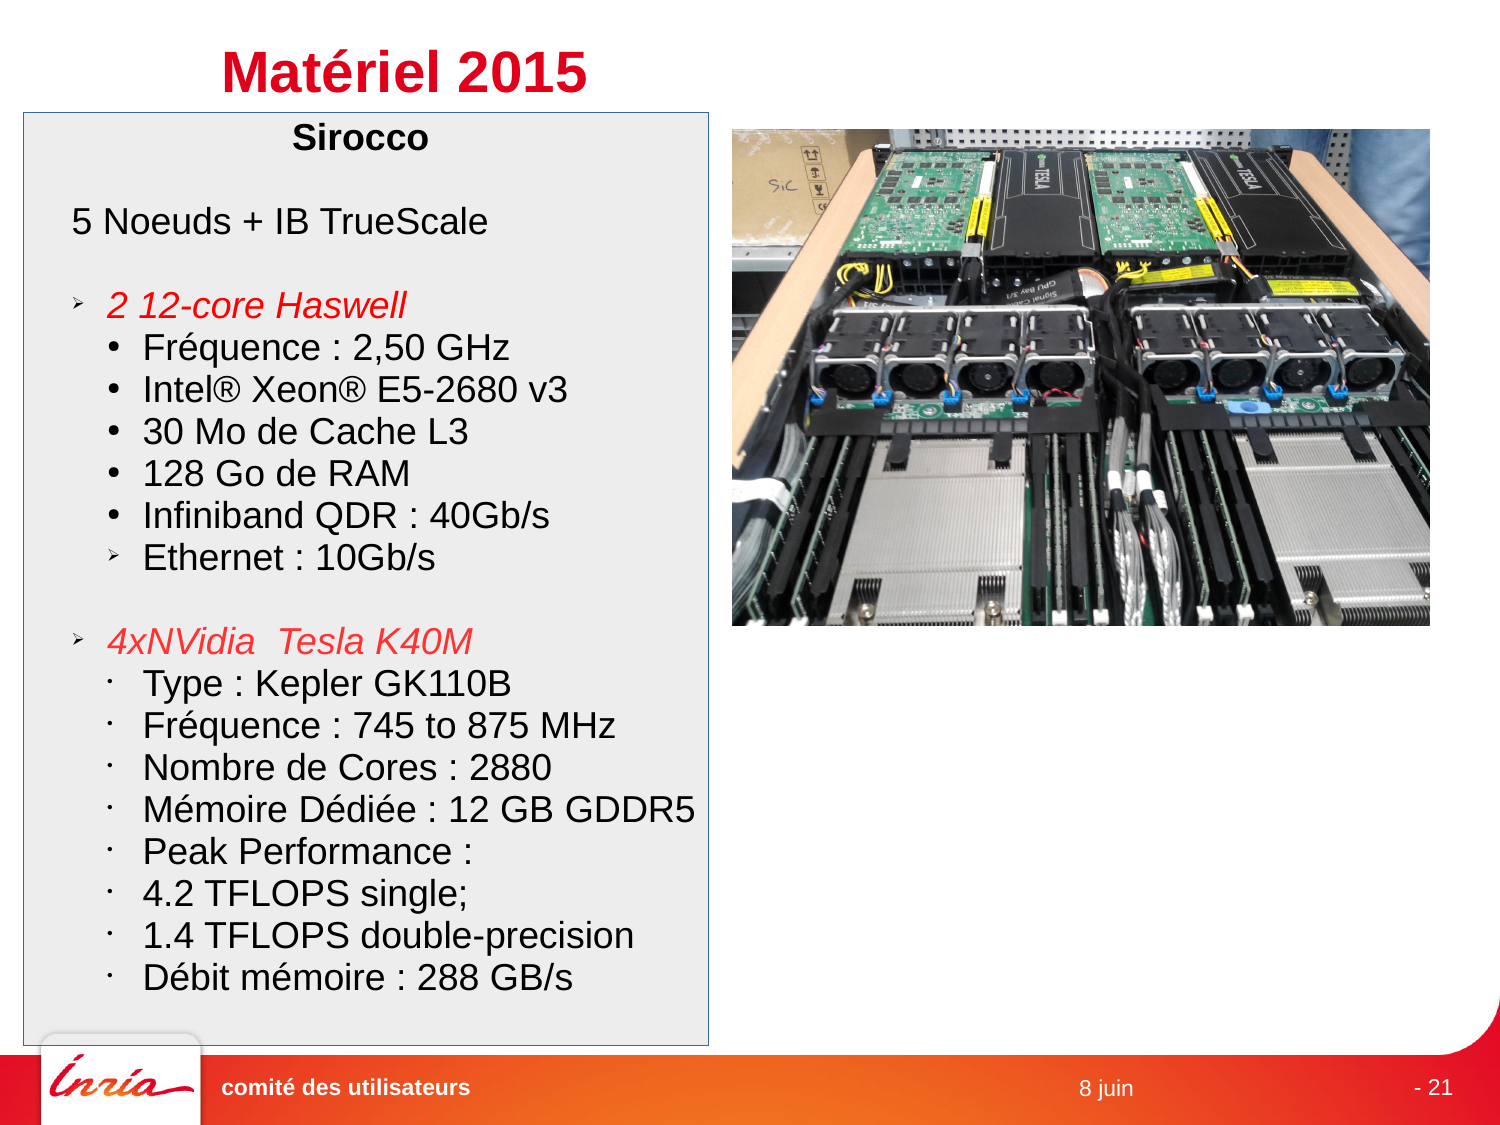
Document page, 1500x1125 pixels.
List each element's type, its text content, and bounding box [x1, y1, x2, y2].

picture [0, 947, 1500, 1125]
title Matériel 2015 [221, 0, 1459, 163]
text_box Sirocco 5 Noeuds + IB TrueScale 2 12-core Haswell Fréquence : 2,50 GHz Intel® Xeon® E5-2680 v3 30 Mo de Cache L3 128 Go de RAM Infiniband QDR : 40Gb/s Ethernet : 10Gb/s 4xNVidia Tesla K40M Type : Kepler GK110B Fréquence : 745 to 875 MHz Nombre de Cores : 2880 Mémoire Dédiée : 12 GB GDDR5 Peak Performance : 4.2 TFLOPS single; 1.4 TFLOPS double-precision Débit mémoire : 288 GB/s [23, 112, 709, 1046]
picture [732, 129, 1430, 626]
